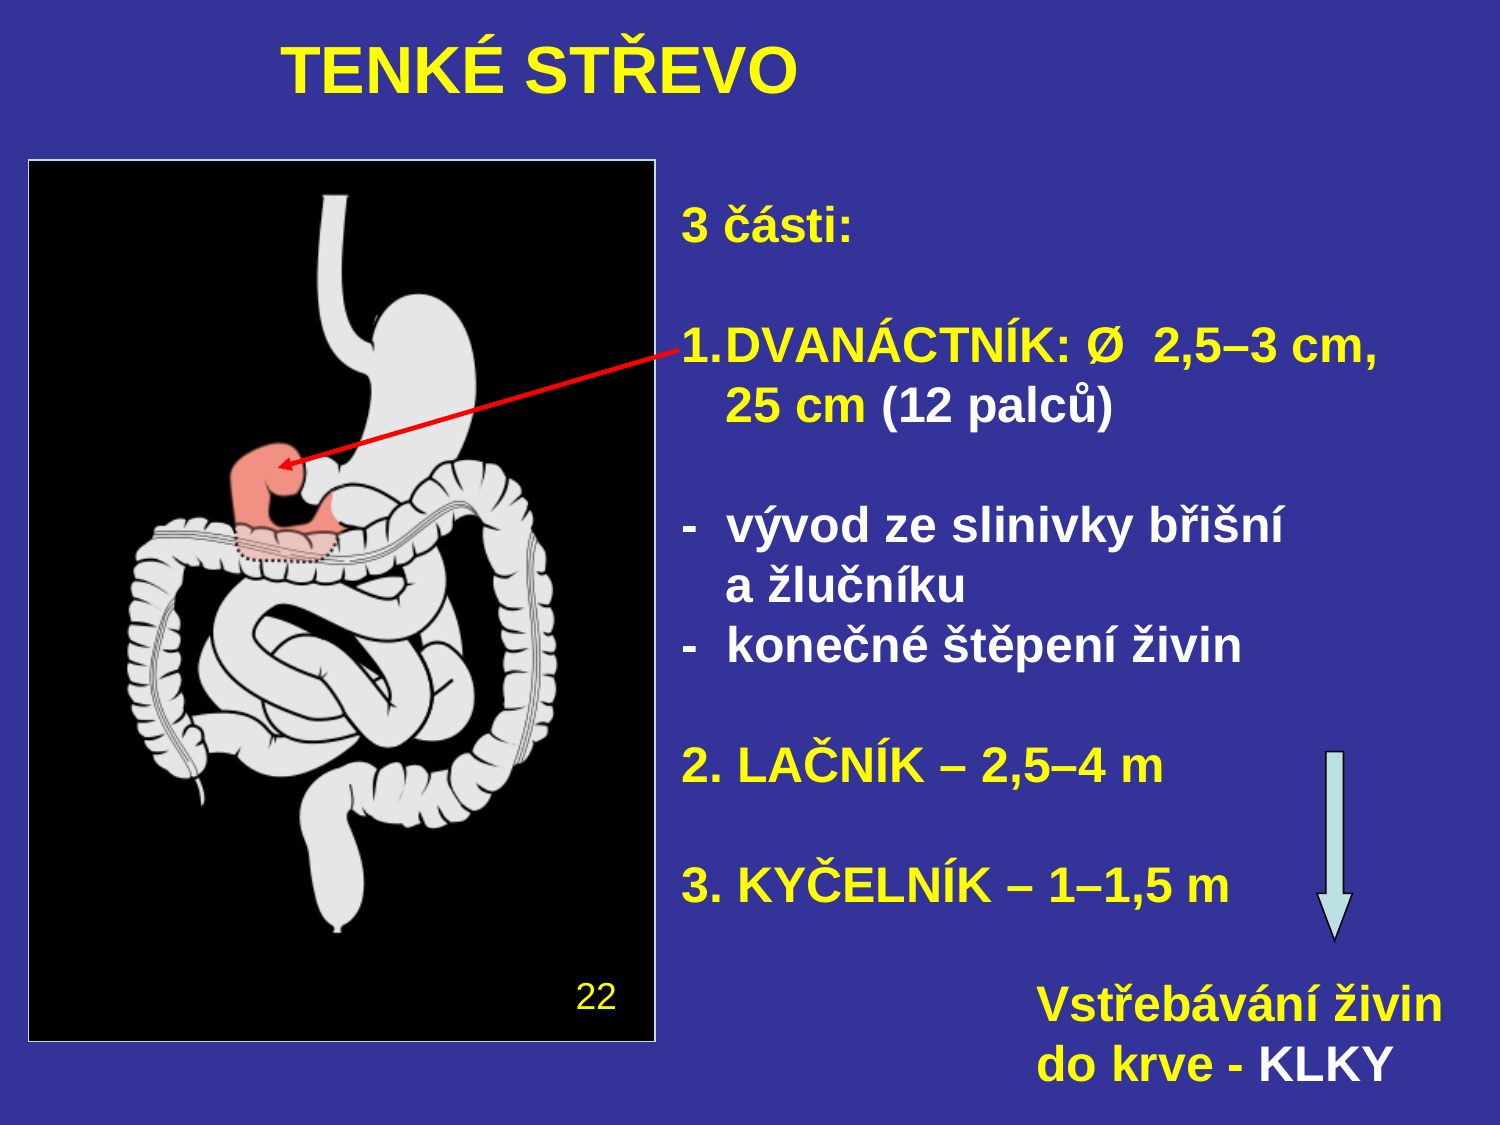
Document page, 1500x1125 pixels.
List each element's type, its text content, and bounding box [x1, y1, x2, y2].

text_box 3 části: DVANÁCTNÍK: Ø 2,5–3 cm, 25 cm (12 palců) - vývod ze slinivky břišní a žlučníku - konečné štěpení živin 2. LAČNÍK – 2,5–4 m 3. KYČELNÍK – 1–1,5 m [667, 184, 1500, 1070]
text_box Vstřebávání živin do krve - KLKY [1021, 964, 1471, 1100]
text_box 22 [560, 964, 644, 1025]
picture [29, 160, 655, 1041]
text_box [1316, 751, 1353, 941]
text_box TENKÉ STŘEVO [265, 18, 940, 115]
